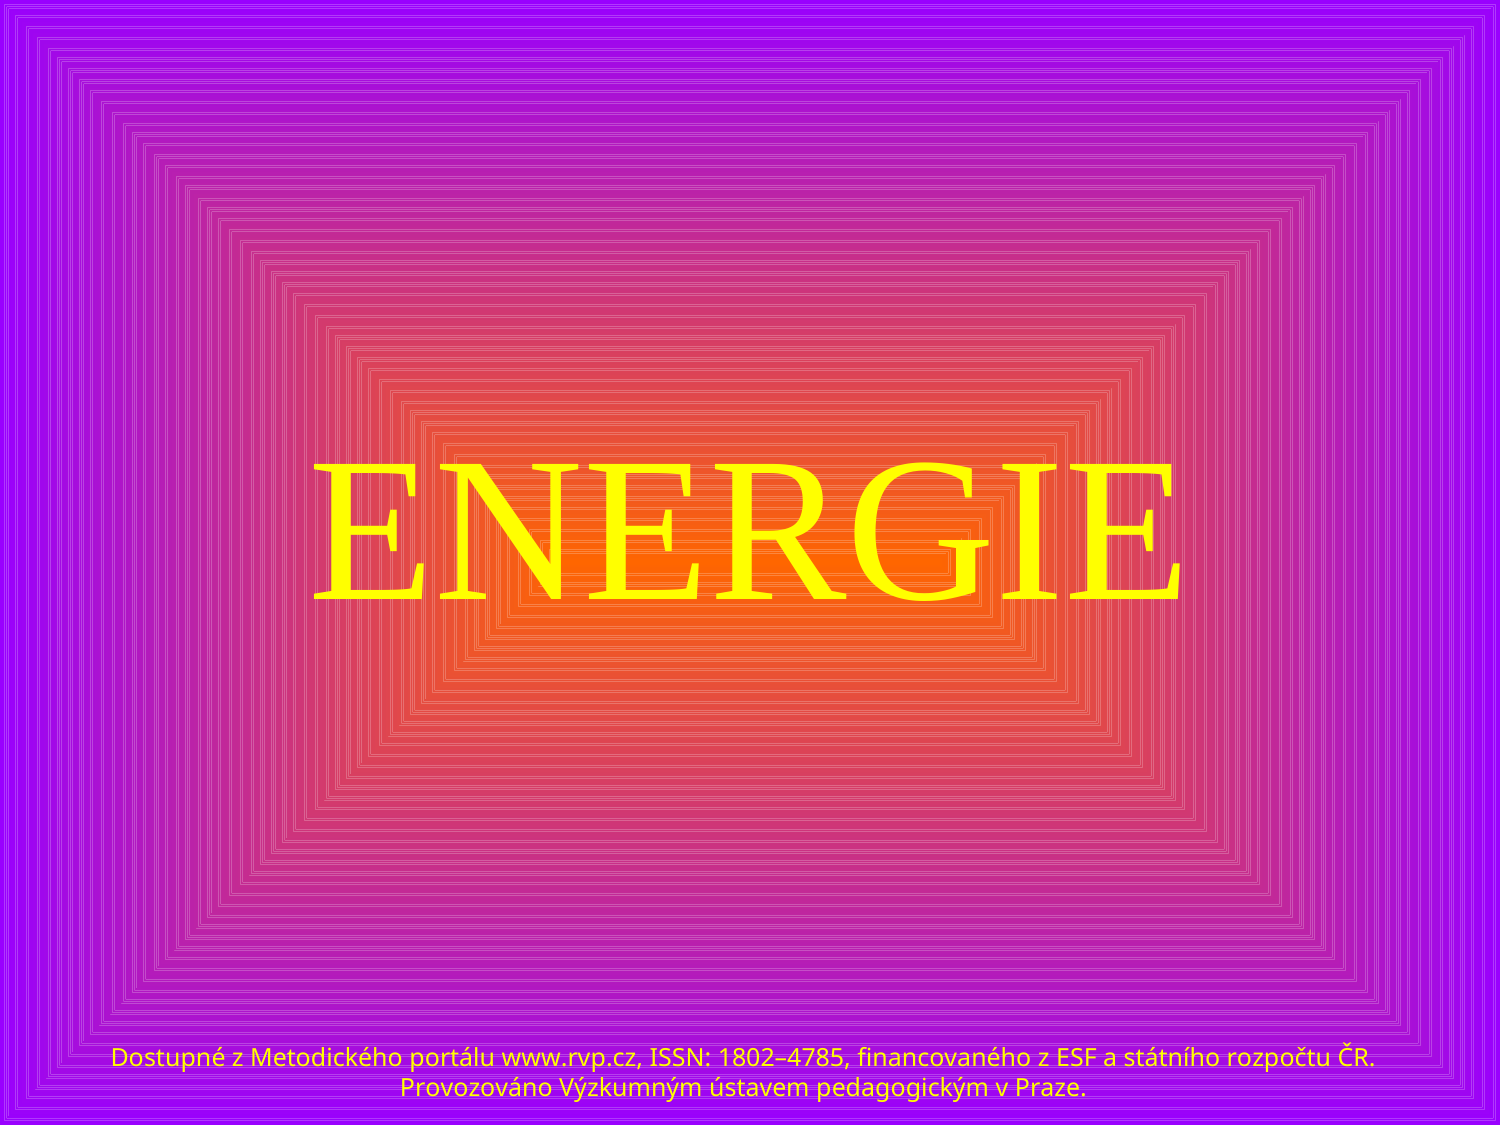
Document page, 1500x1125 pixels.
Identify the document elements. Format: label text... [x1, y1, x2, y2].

text_box Dostupné z Metodického portálu www.rvp.cz, ISSN: 1802–4785, financovaného z ESF a státního rozpočtu ČR. Provozováno Výzkumným ústavem pedagogickým v Praze. [35, 1041, 1454, 1102]
text_box ENERGIE [0, 385, 1500, 649]
